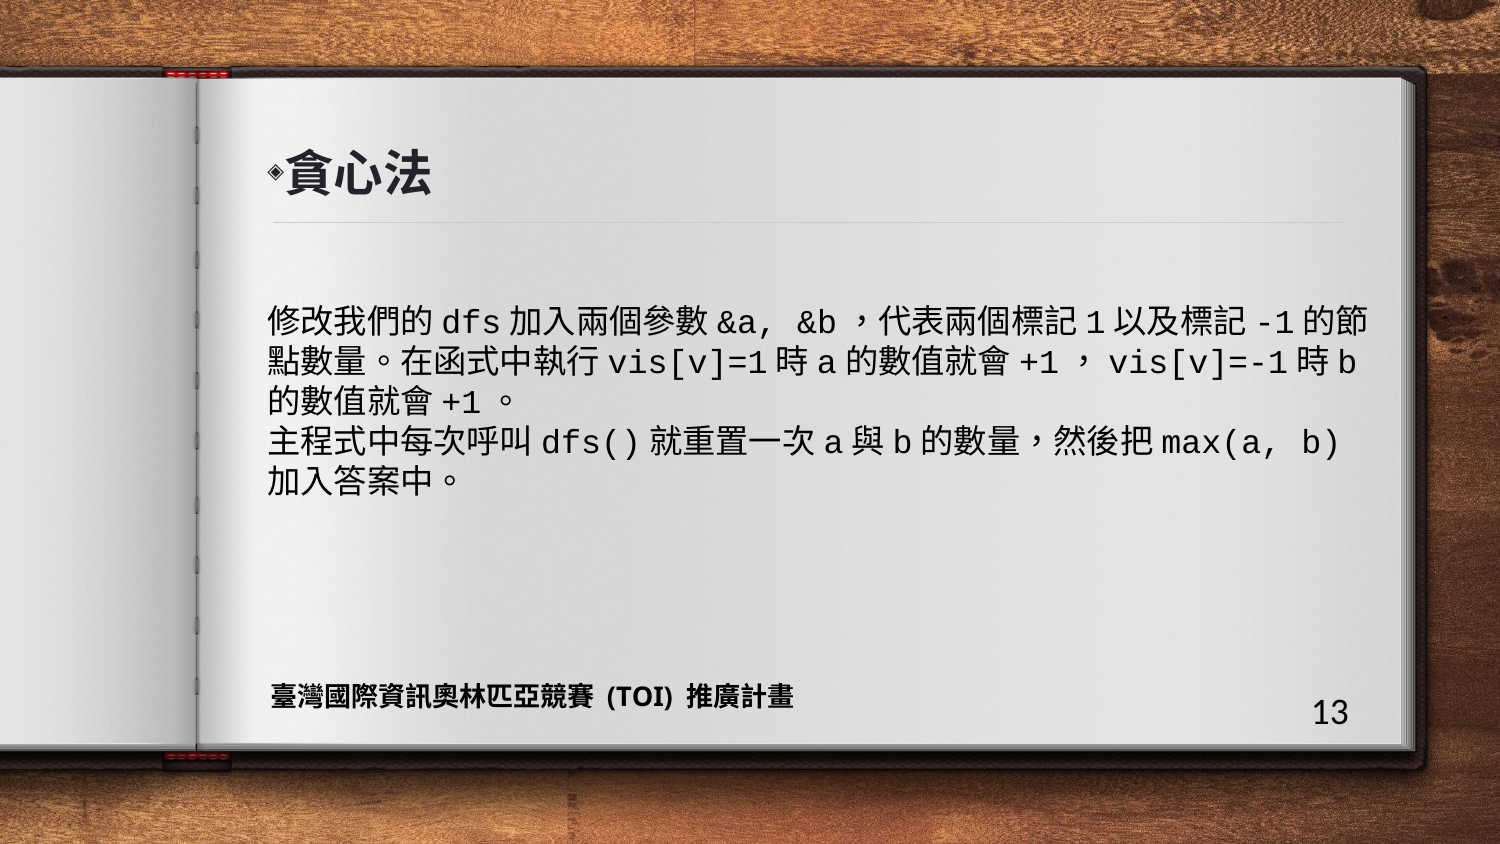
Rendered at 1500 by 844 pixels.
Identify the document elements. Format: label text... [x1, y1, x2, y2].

text_box [1295, 672, 1386, 737]
text_box 修改我們的dfs加入兩個參數&a, &b，代表兩個標記1以及標記-1的節點數量。在函式中執行vis[v]=1時a的數值就會+1，vis[v]=-1時b的數值就會+1。 主程式中每次呼叫dfs()就重置一次a與b的數量，然後把max(a, b)加入答案中。 [252, 293, 1386, 511]
list 貪心法 [252, 126, 1194, 216]
